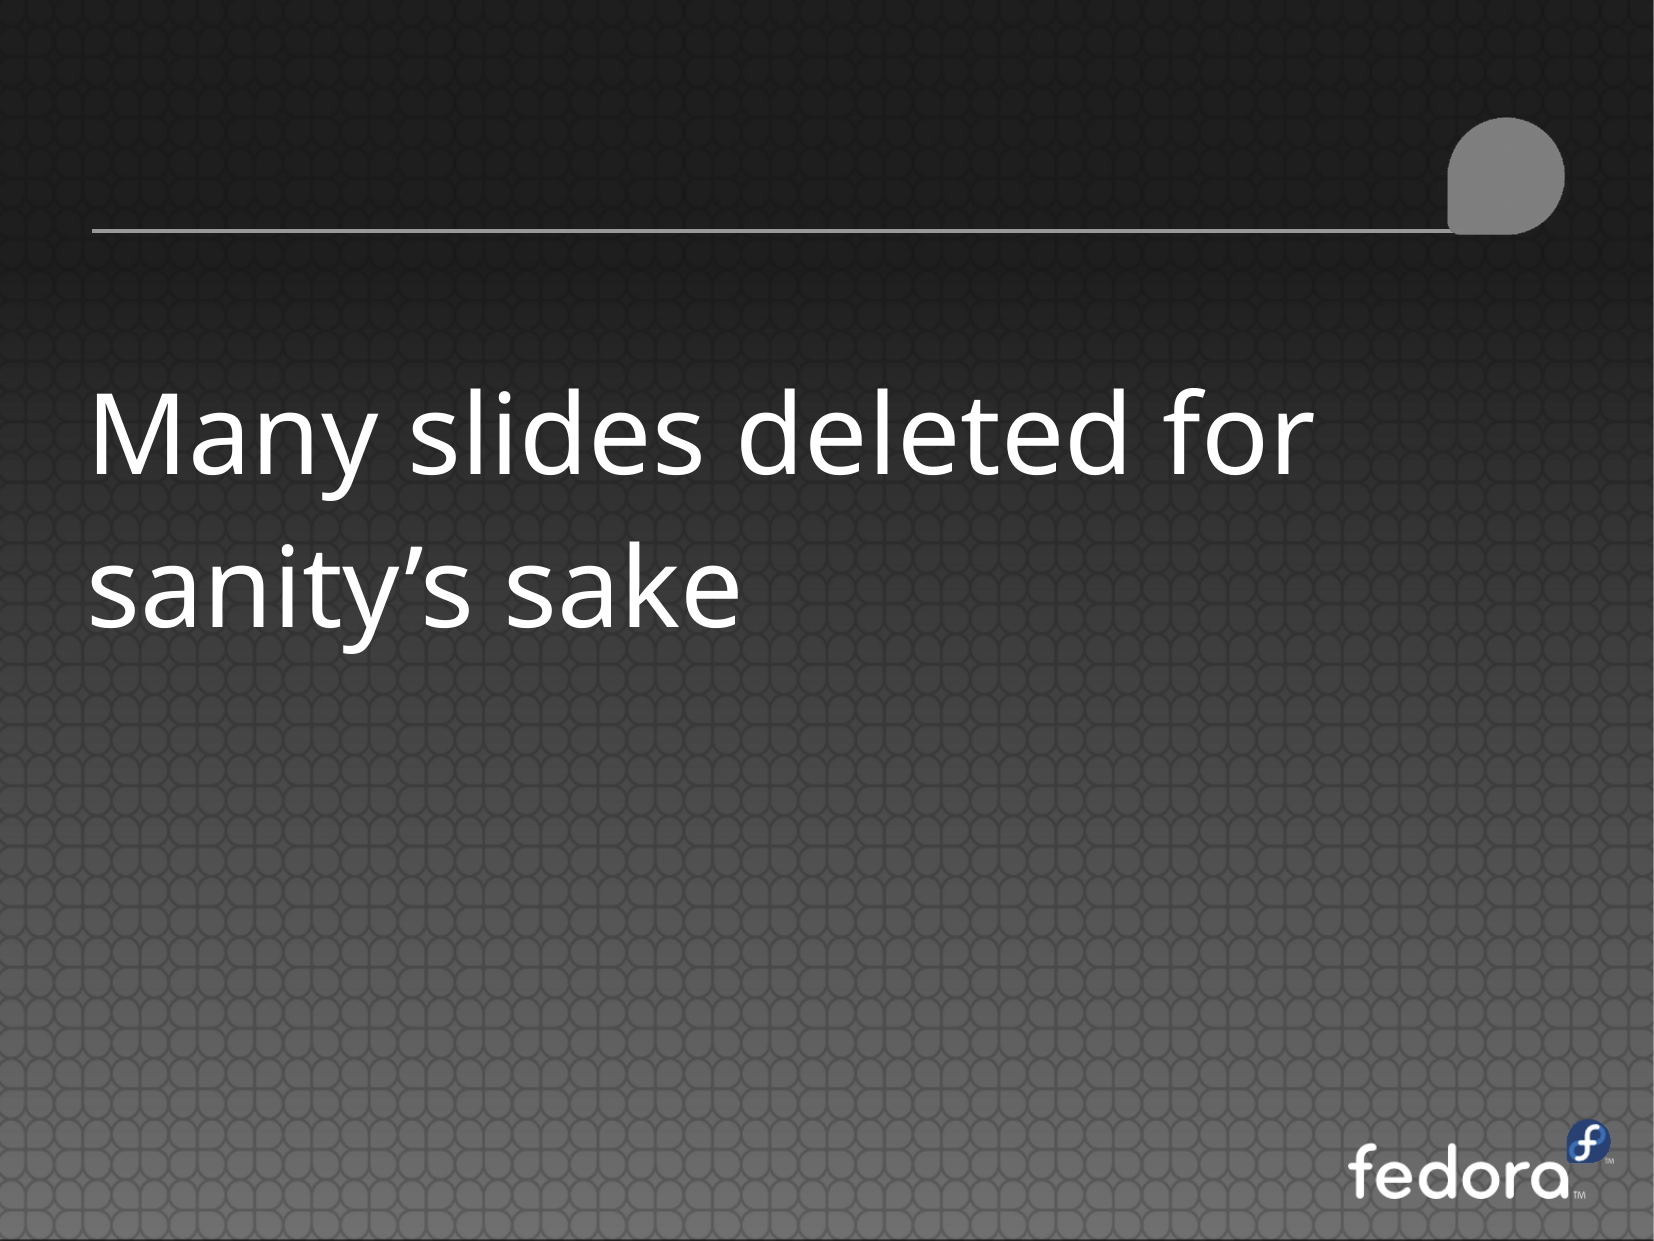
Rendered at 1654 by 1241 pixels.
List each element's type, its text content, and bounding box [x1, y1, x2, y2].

title Many slides deleted for sanity’s sake [86, 248, 1576, 767]
picture [0, 0, 1654, 1241]
